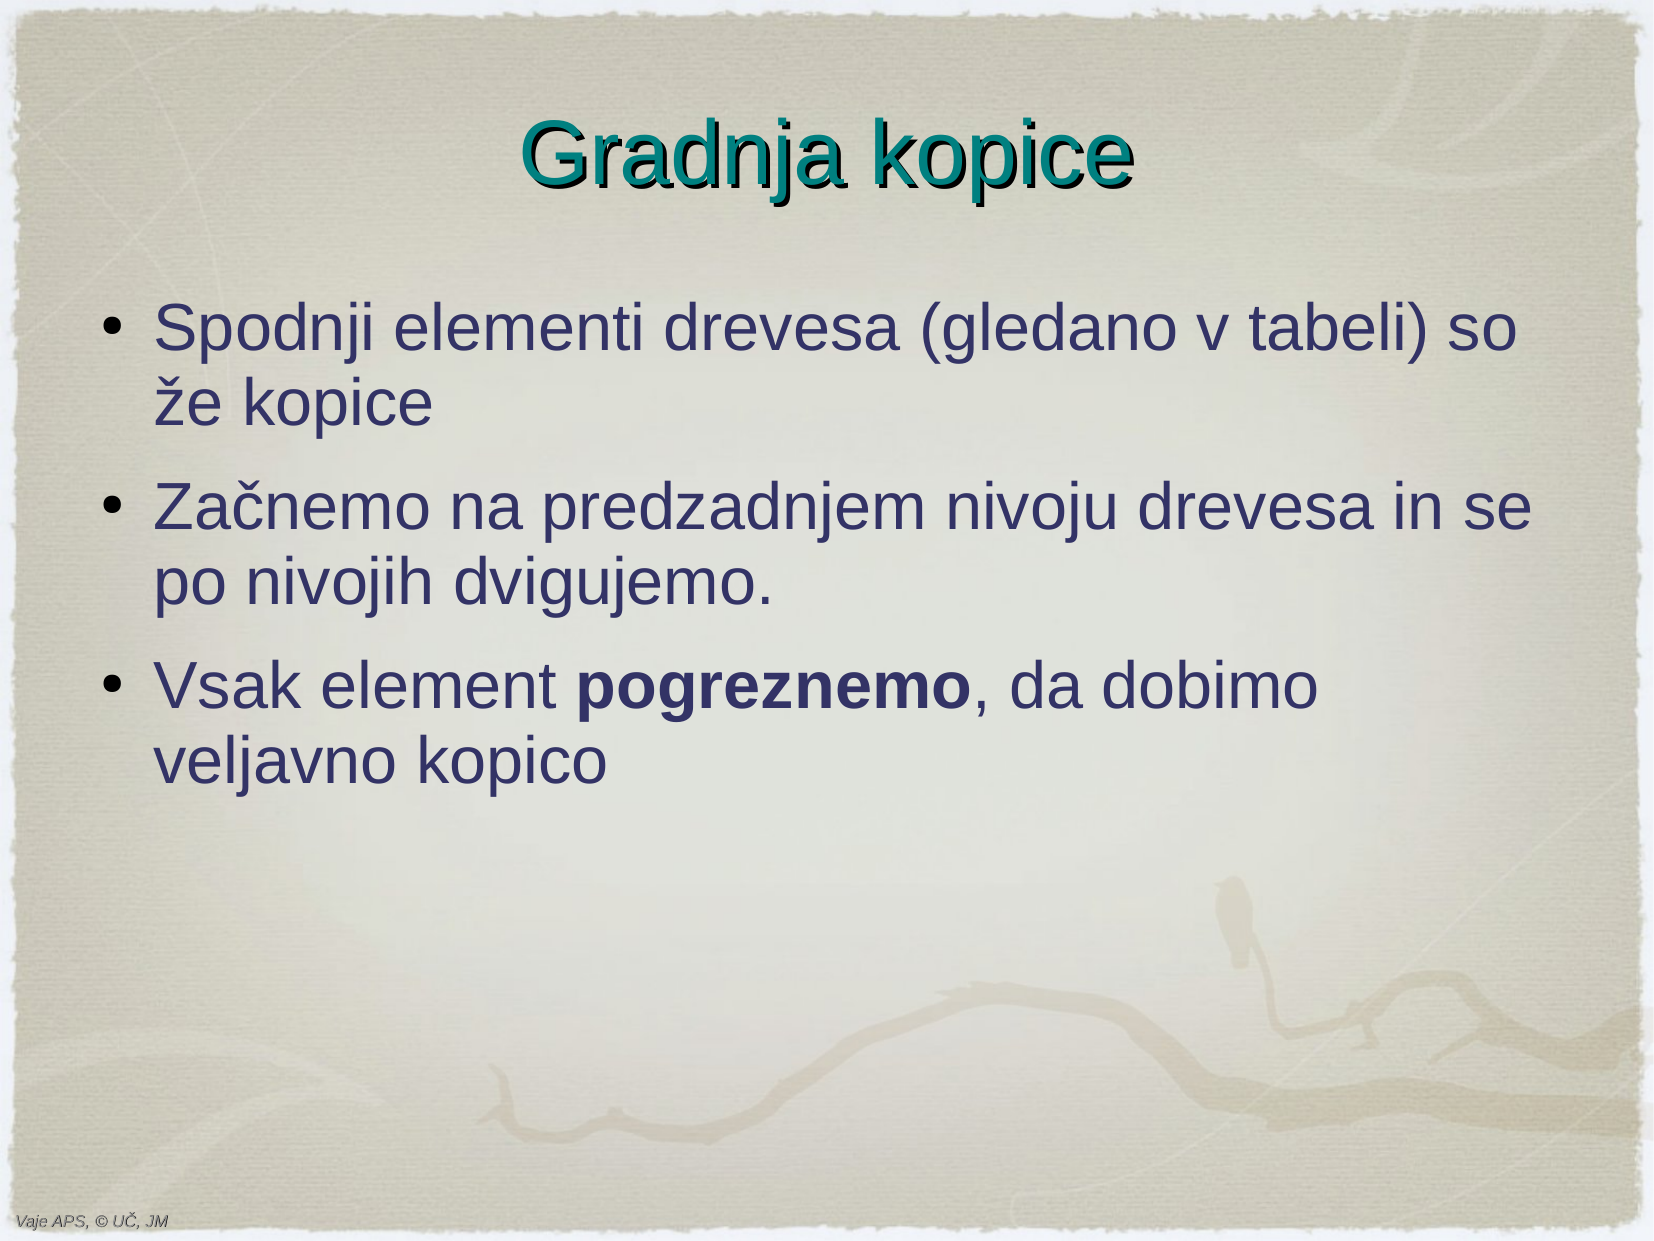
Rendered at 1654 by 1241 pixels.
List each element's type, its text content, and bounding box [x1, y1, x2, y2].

title Gradnja kopice [82, 49, 1571, 257]
picture [0, 0, 1654, 1241]
list Spodnji elementi drevesa (gledano v tabeli) so že kopice Začnemo na predzadnjem nivoju drevesa in se po nivojih dvigujemo. Vsak element pogreznemo, da dobimo veljavno kopico [82, 290, 1571, 1109]
